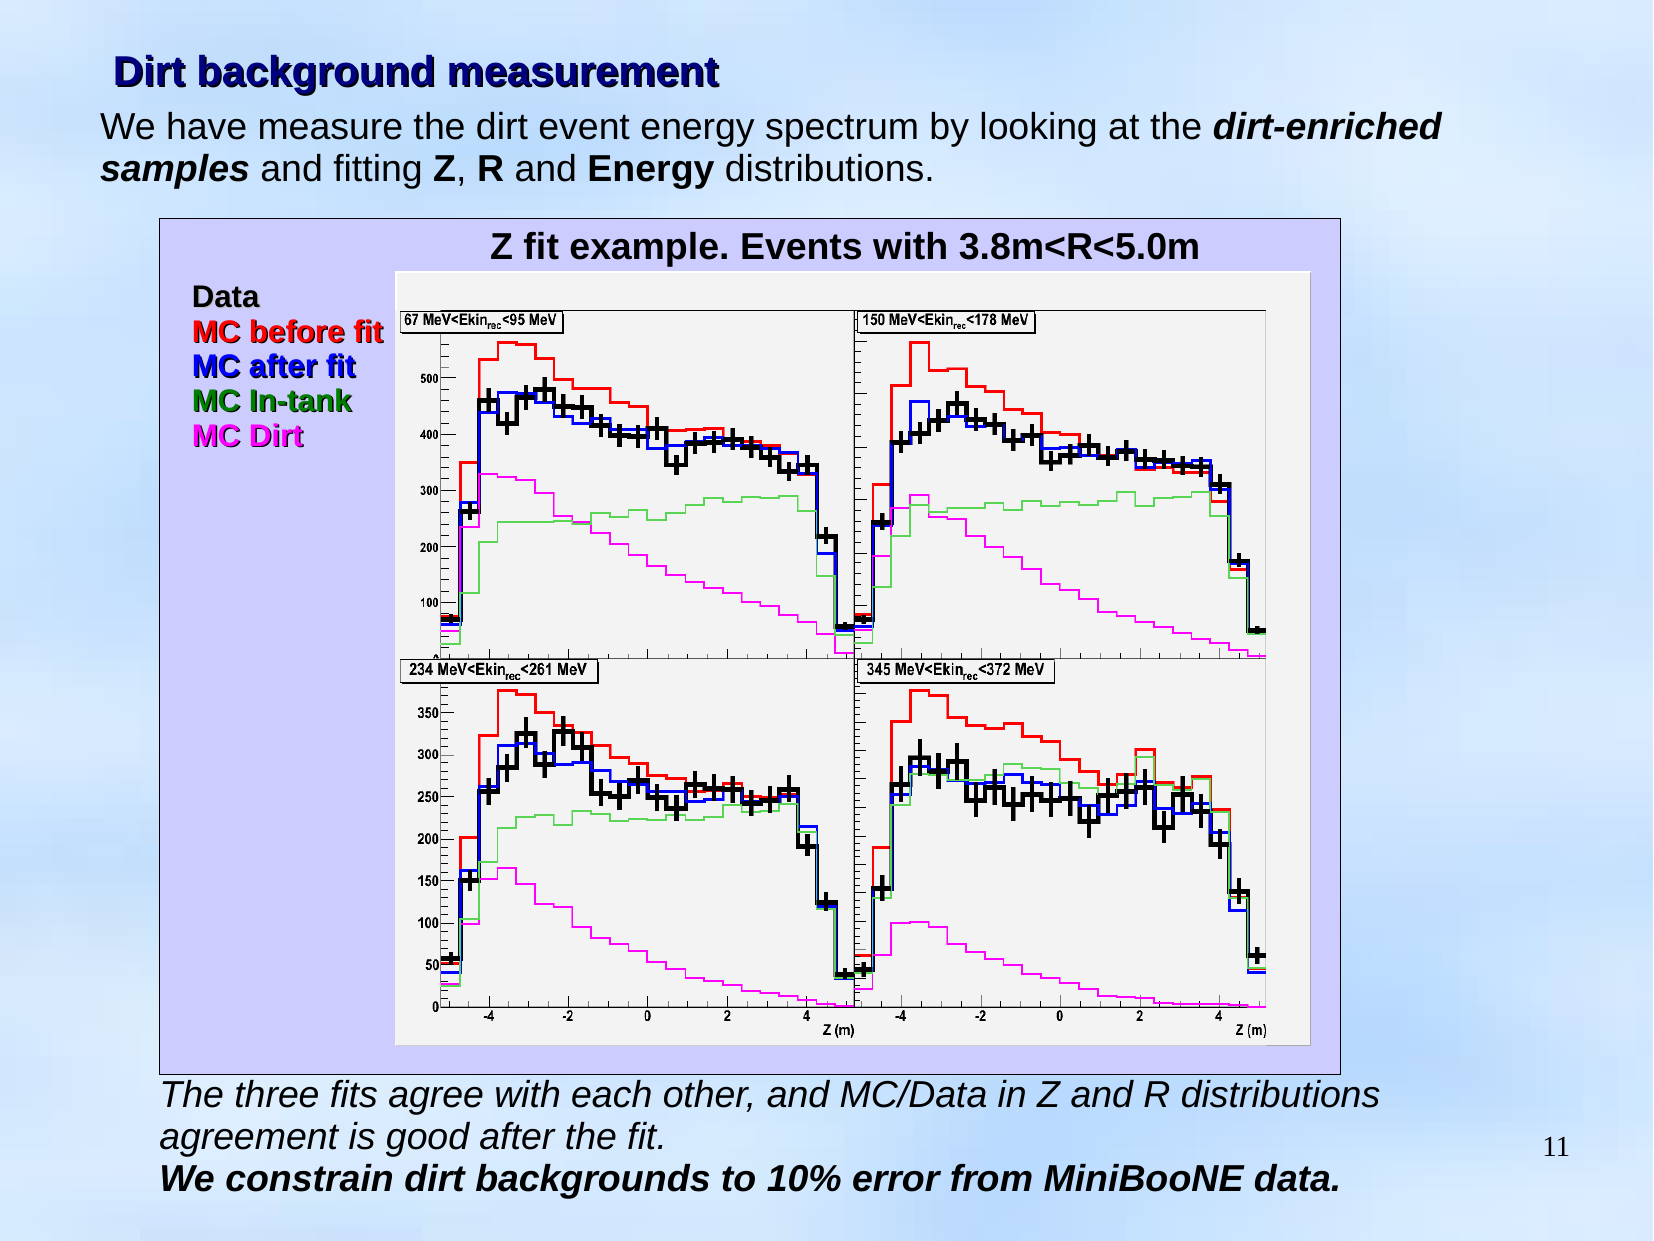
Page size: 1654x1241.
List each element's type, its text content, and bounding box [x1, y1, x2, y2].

picture [0, 0, 1654, 1241]
text_box Dirt background measurement [98, 40, 1074, 113]
text_box Data MC before fit MC after fit MC In-tank MC Dirt [177, 271, 440, 467]
text_box [159, 218, 1341, 1062]
text_box Z fit example. Events with 3.8m<R<5.0m [475, 218, 1267, 277]
text_box The three fits agree with each other, and MC/Data in Z and R distributions agreement is good after the fit. We constrain dirt backgrounds to 10% error from MiniBooNE data. [141, 1062, 1512, 1235]
text_box We have measure the dirt event energy spectrum by looking at the dirt-enriched samples and fitting Z, R and Energy distributions. [85, 97, 1503, 248]
